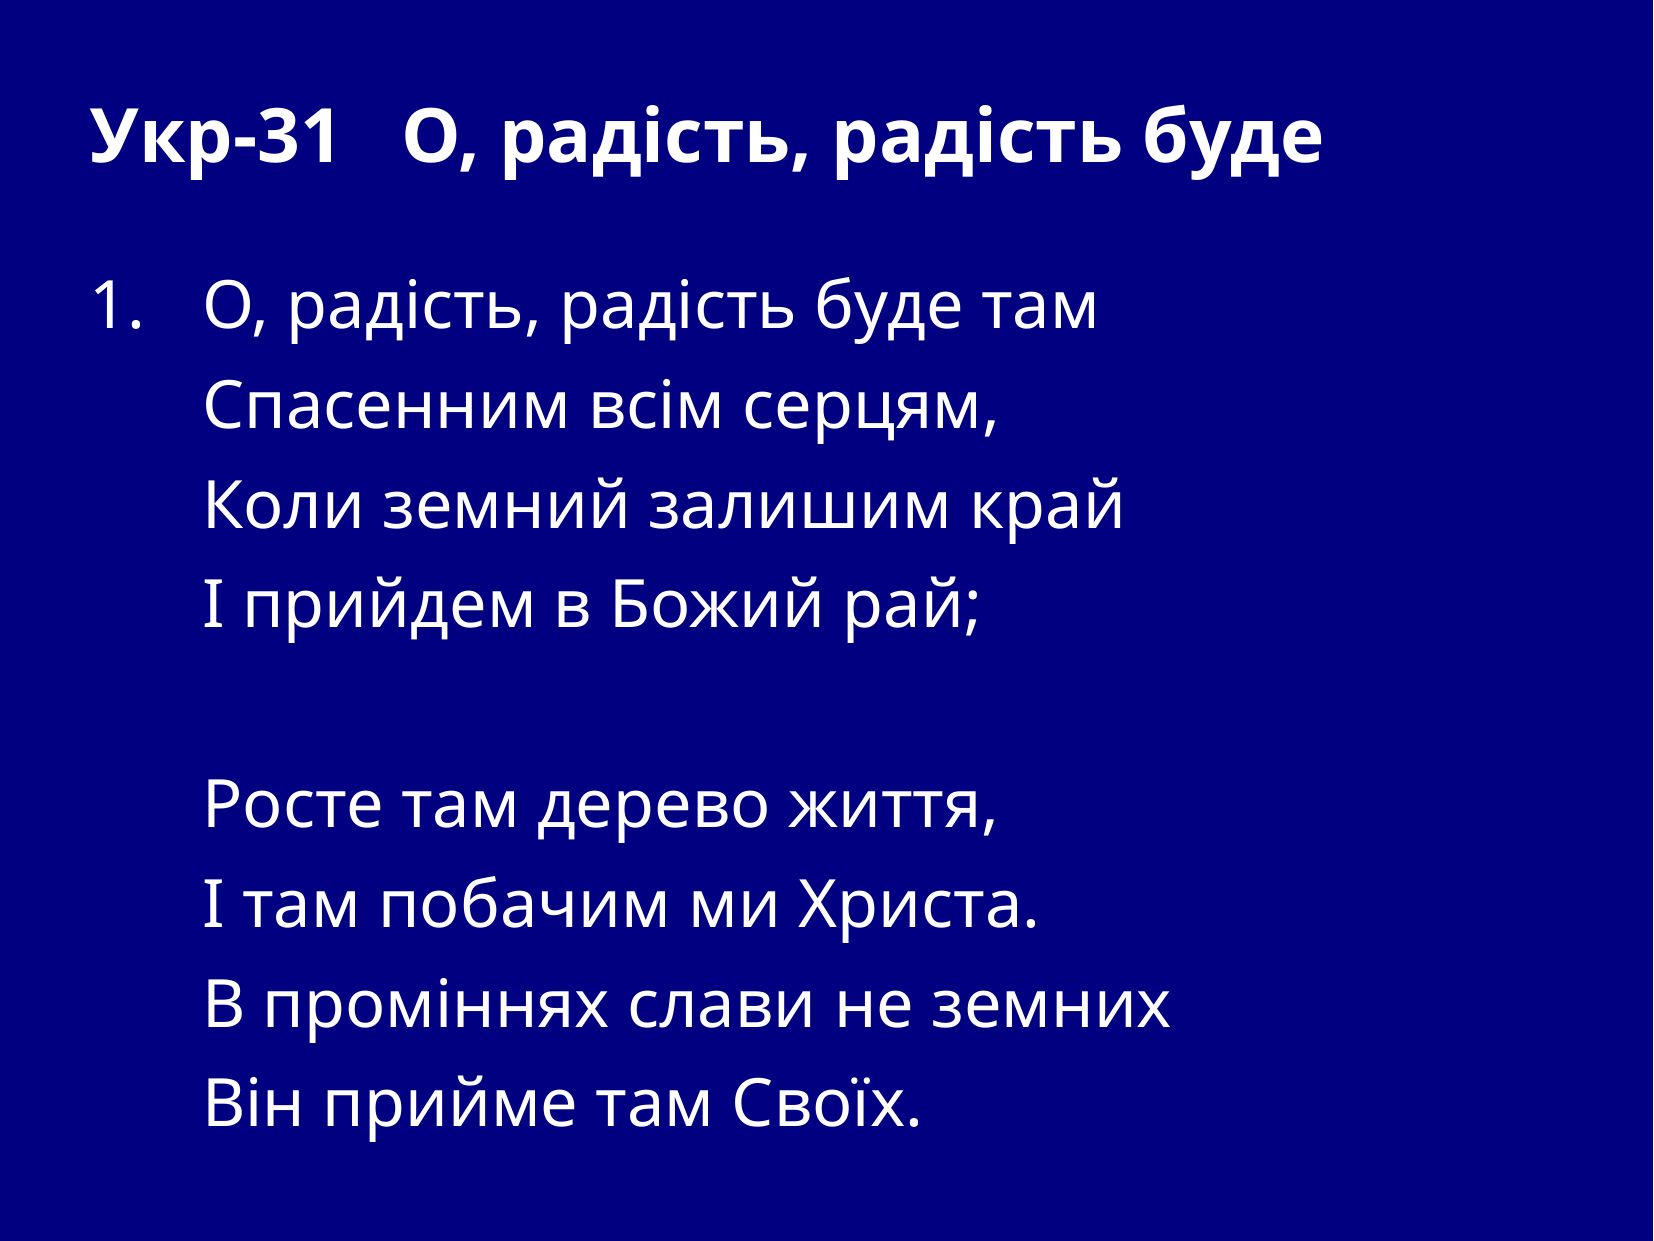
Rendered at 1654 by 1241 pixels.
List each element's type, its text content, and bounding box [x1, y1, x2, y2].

text_box 1. О, радість, радість буде там Спасенним всім серцям, Коли земний залишим край І прийдем в Божий рай; Росте там дерево життя, І там побачим ми Христа. В проміннях слави не земних Він прийме там Своїх. [75, 188, 1576, 1163]
text_box Укр-31 О, радість, радість буде [75, 75, 1576, 188]
